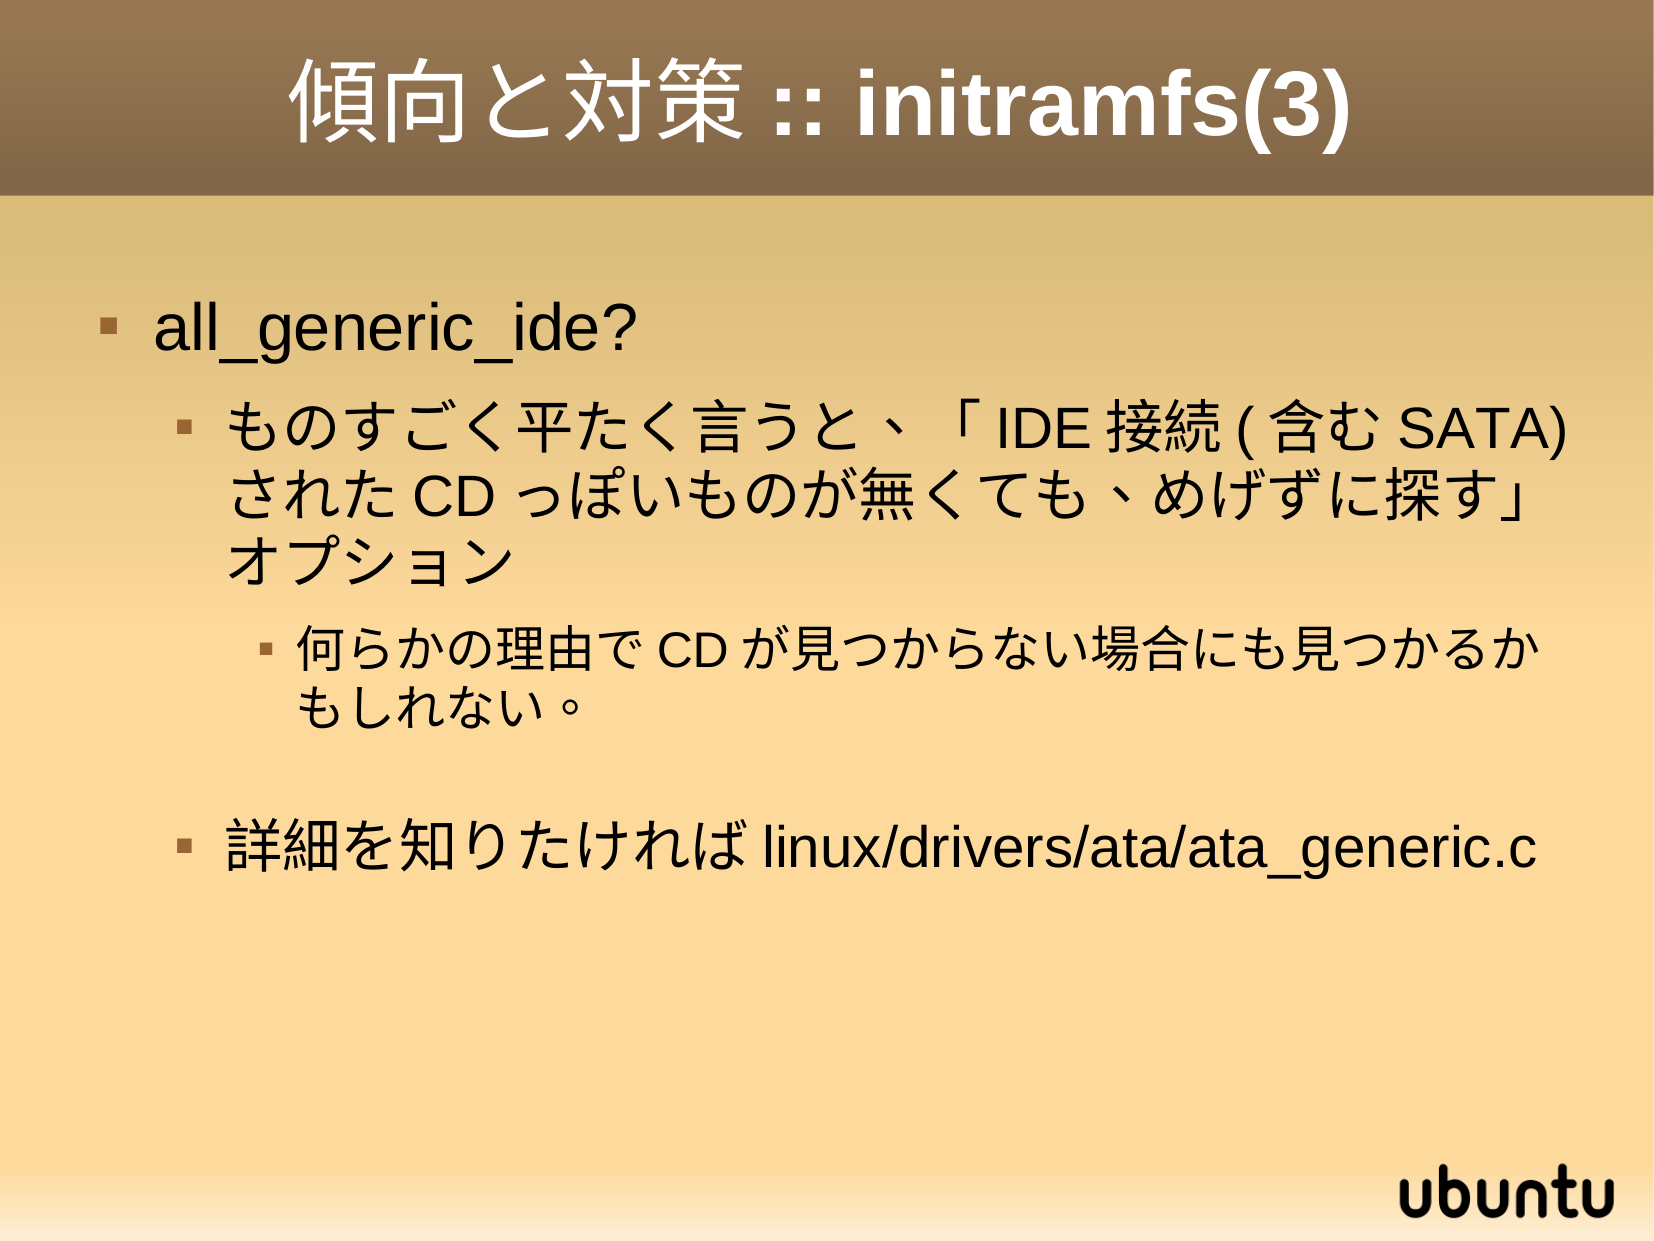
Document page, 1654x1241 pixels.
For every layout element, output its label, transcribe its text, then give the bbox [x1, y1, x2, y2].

list all_generic_ide? ものすごく平たく言うと、「IDE接続(含むSATA)されたCDっぽいものが無くても、めげずに探す」オプション 何らかの理由でCDが見つからない場合にも見つかるかもしれない。 詳細を知りたければlinux/drivers/ata/ata_generic.c [82, 290, 1571, 1109]
title 傾向と対策:: initramfs(3) [76, 0, 1565, 208]
picture [0, 0, 1654, 1241]
